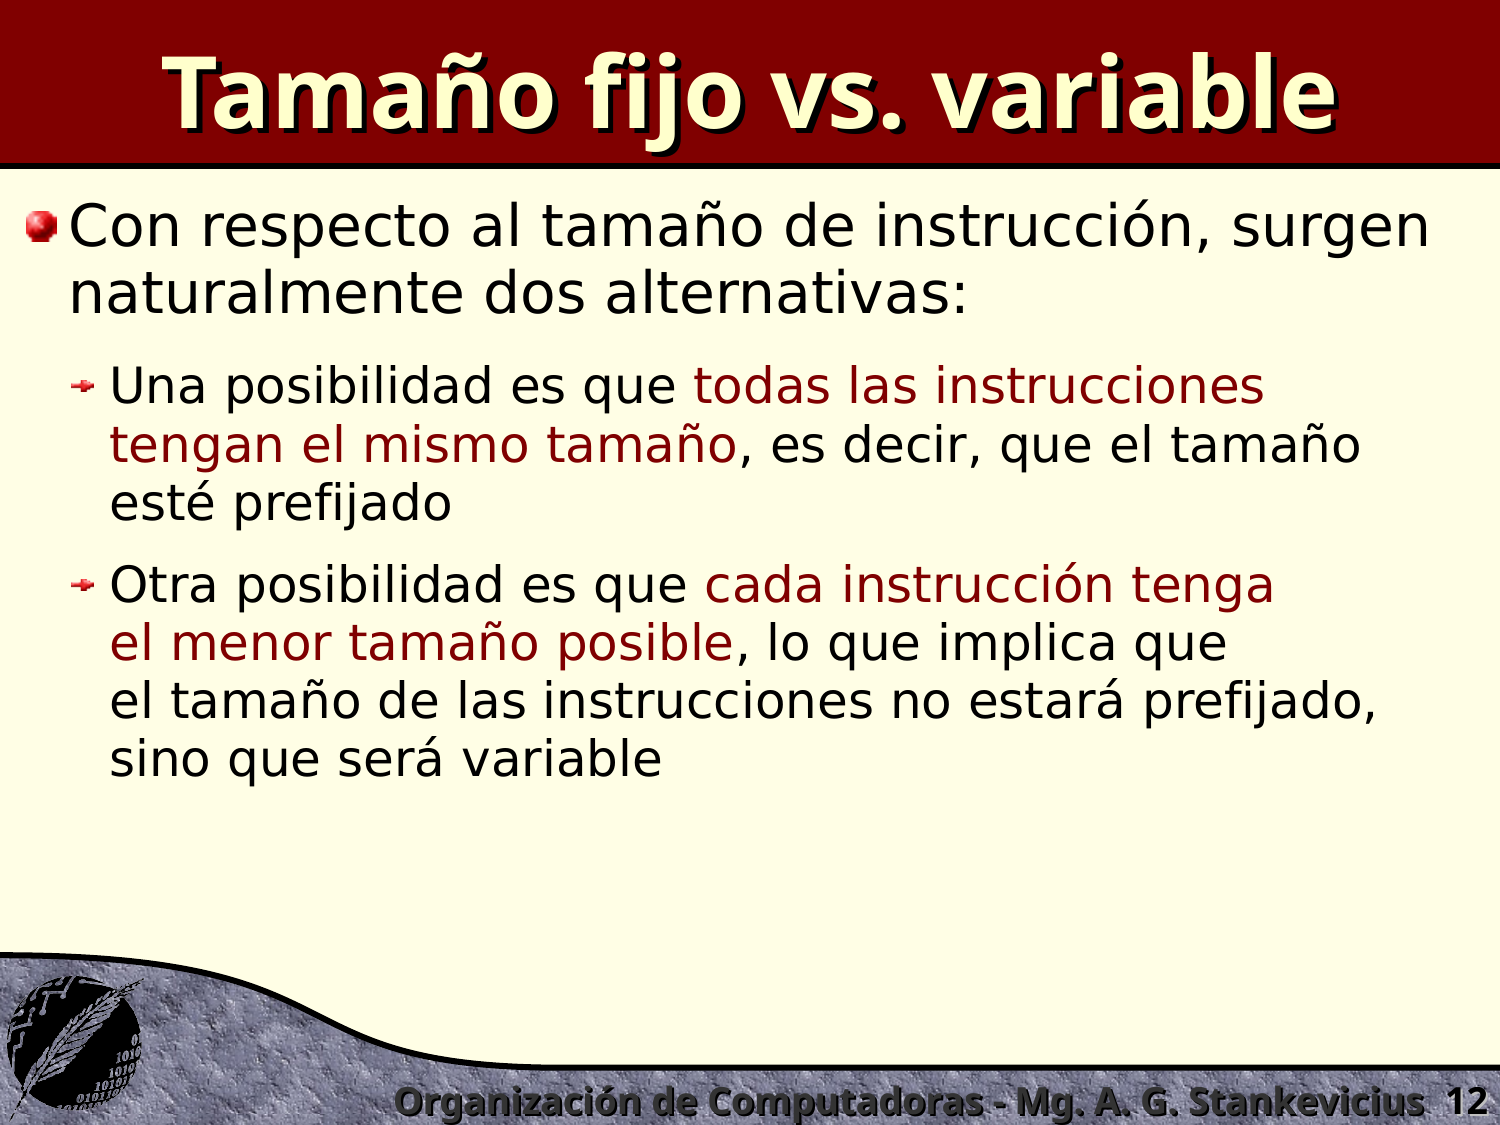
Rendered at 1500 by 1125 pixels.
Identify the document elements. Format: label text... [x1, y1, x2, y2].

list Con respecto al tamaño de instrucción, surgen naturalmente dos alternativas: Una posibilidad es que todas las instrucciones tengan el mismo tamaño, es decir, que el tamaño esté prefijado Otra posibilidad es que cada instrucción tenga el menor tamaño posible, lo que implica que el tamaño de las instrucciones no estará prefijado, sino que será variable [11, 192, 1486, 935]
picture [1058, 1100, 1065, 1110]
title Tamaño fijo vs. variable [15, 5, 1485, 160]
picture [448, 1100, 455, 1110]
picture [0, 959, 1500, 1125]
picture [802, 1100, 806, 1110]
